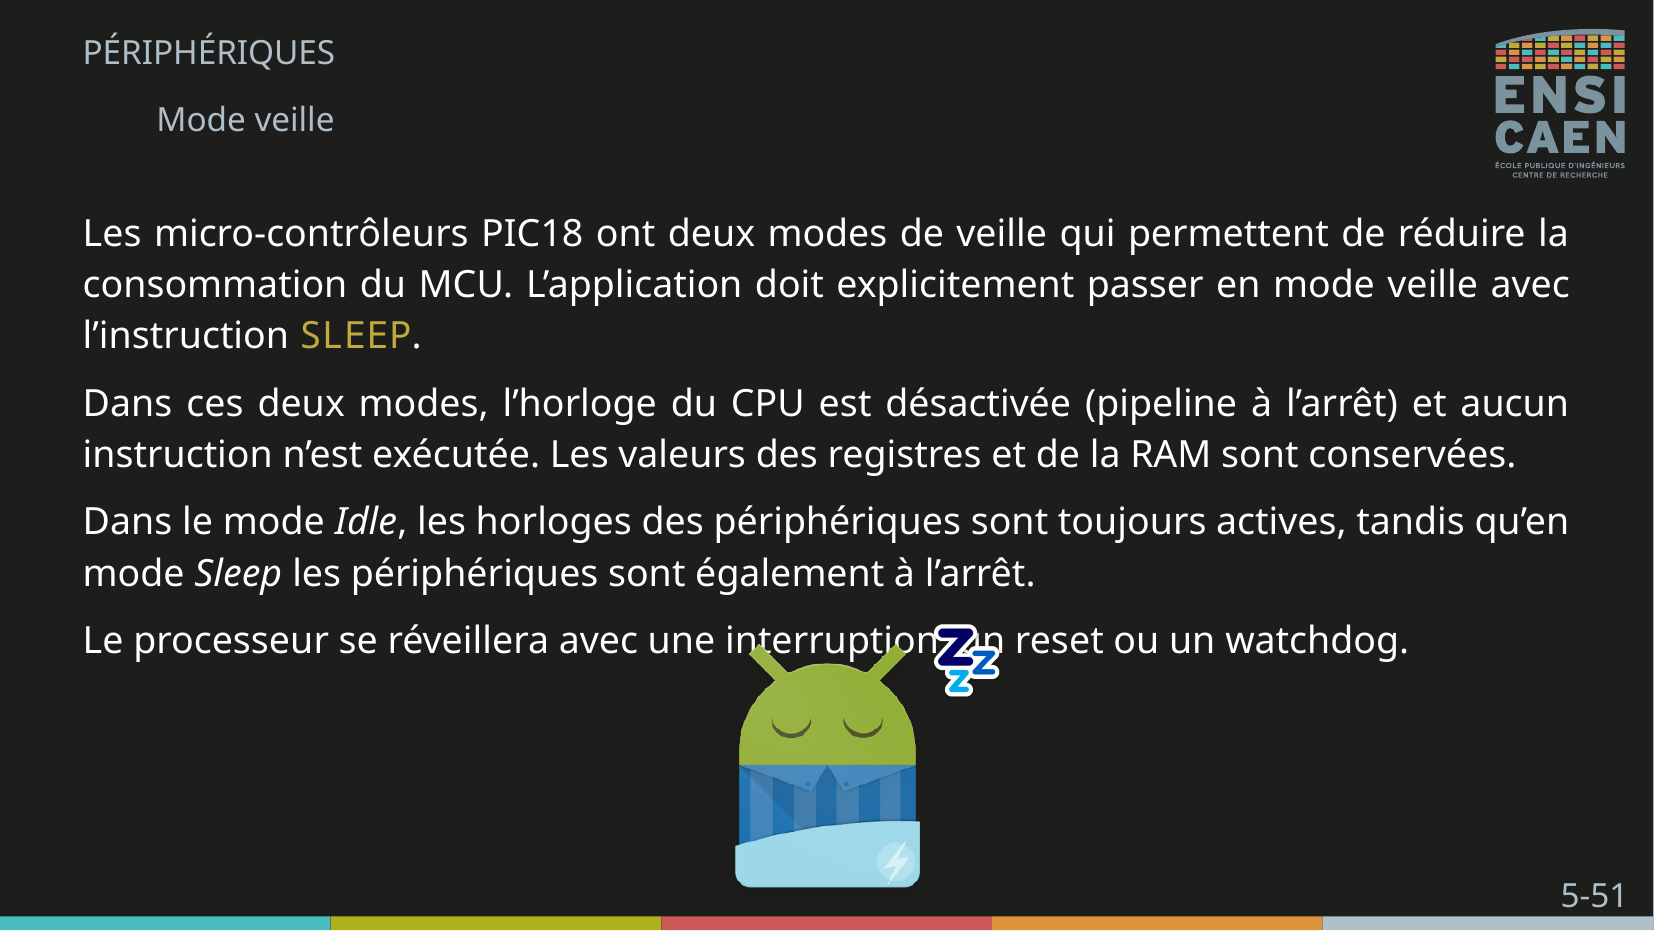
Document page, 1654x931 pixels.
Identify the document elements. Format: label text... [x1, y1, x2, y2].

picture [694, 618, 1009, 898]
title PÉRIPHÉRIQUES Mode veille [82, 0, 1467, 148]
list Les micro-contrôleurs PIC18 ont deux modes de veille qui permettent de réduire la consommation du MCU. L’application doit explicitement passer en mode veille avec l’instruction SLEEP. Dans ces deux modes, l’horloge du CPU est désactivée (pipeline à l’arrêt) et aucun instruction n’est exécutée. Les valeurs des registres et de la RAM sont conservées. Dans le mode Idle, les horloges des périphériques sont toujours actives, tandis qu’en mode Sleep les périphériques sont également à l’arrêt. Le processeur se réveillera avec une interruption, un reset ou un watchdog. [82, 206, 1571, 916]
